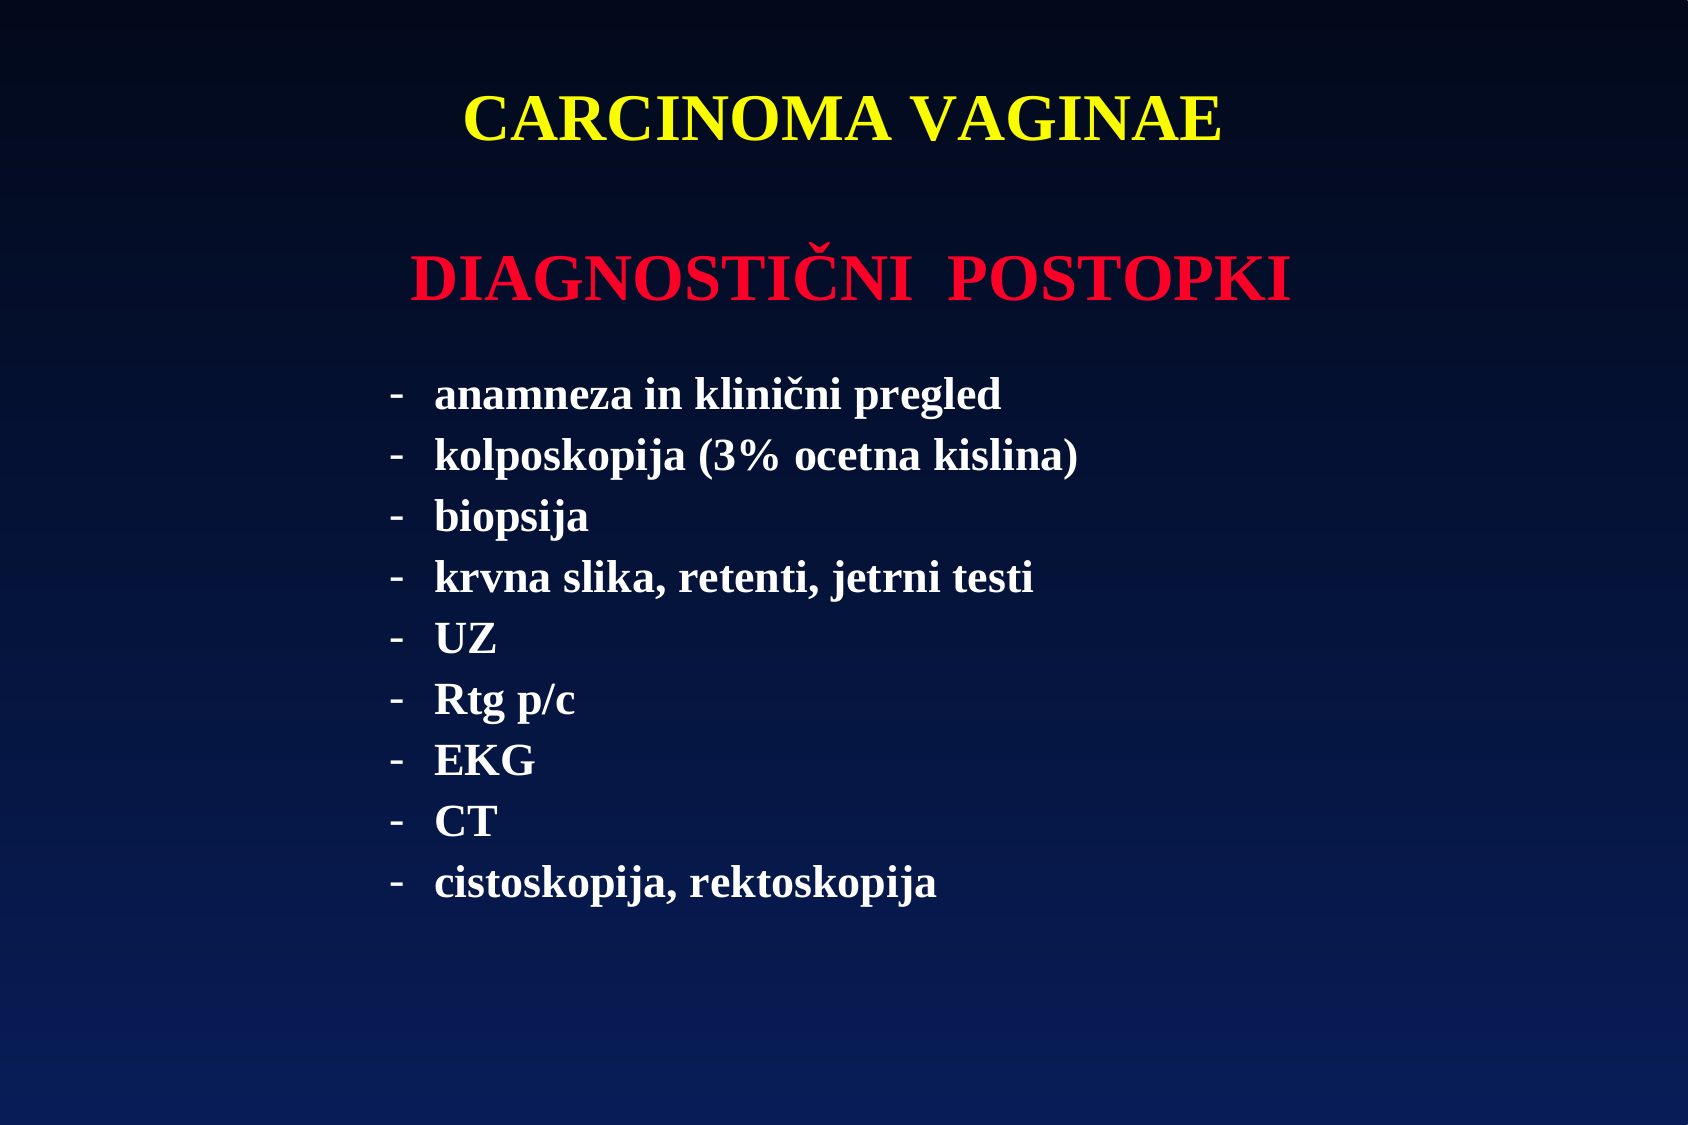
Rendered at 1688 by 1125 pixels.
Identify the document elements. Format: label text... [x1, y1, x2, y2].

title CARCINOMA VAGINAE DIAGNOSTIČNI POSTOPKI [0, 24, 1688, 363]
list anamneza in klinični pregled kolposkopija (3% ocetna kislina) biopsija krvna slika, retenti, jetrni testi UZ Rtg p/c EKG CT cistoskopija, rektoskopija [374, 362, 1313, 1100]
